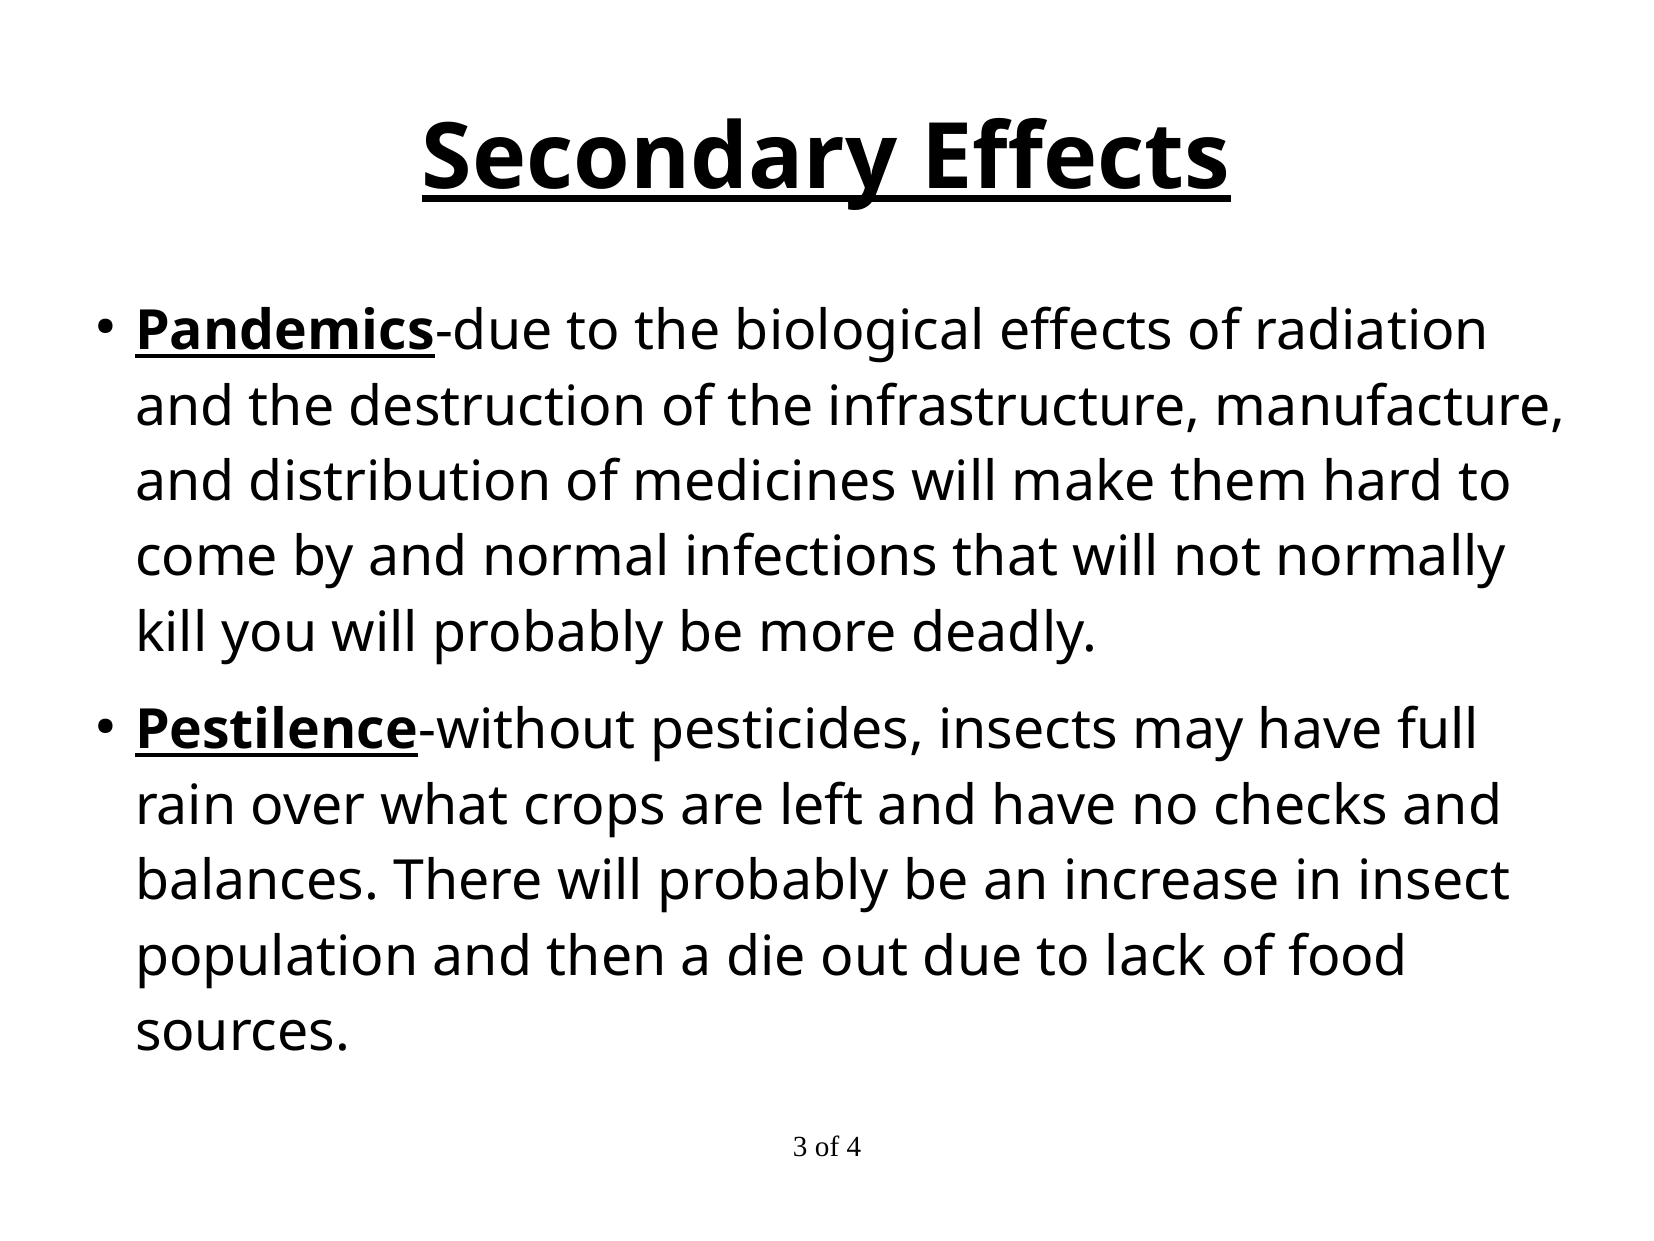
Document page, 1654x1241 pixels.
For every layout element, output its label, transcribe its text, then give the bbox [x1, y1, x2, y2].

list Pandemics-due to the biological effects of radiation and the destruction of the infrastructure, manufacture, and distribution of medicines will make them hard to come by and normal infections that will not normally kill you will probably be more deadly. Pestilence-without pesticides, insects may have full rain over what crops are left and have no checks and balances. There will probably be an increase in insect population and then a die out due to lack of food sources. [82, 290, 1571, 1081]
title Secondary Effects [82, 49, 1571, 257]
